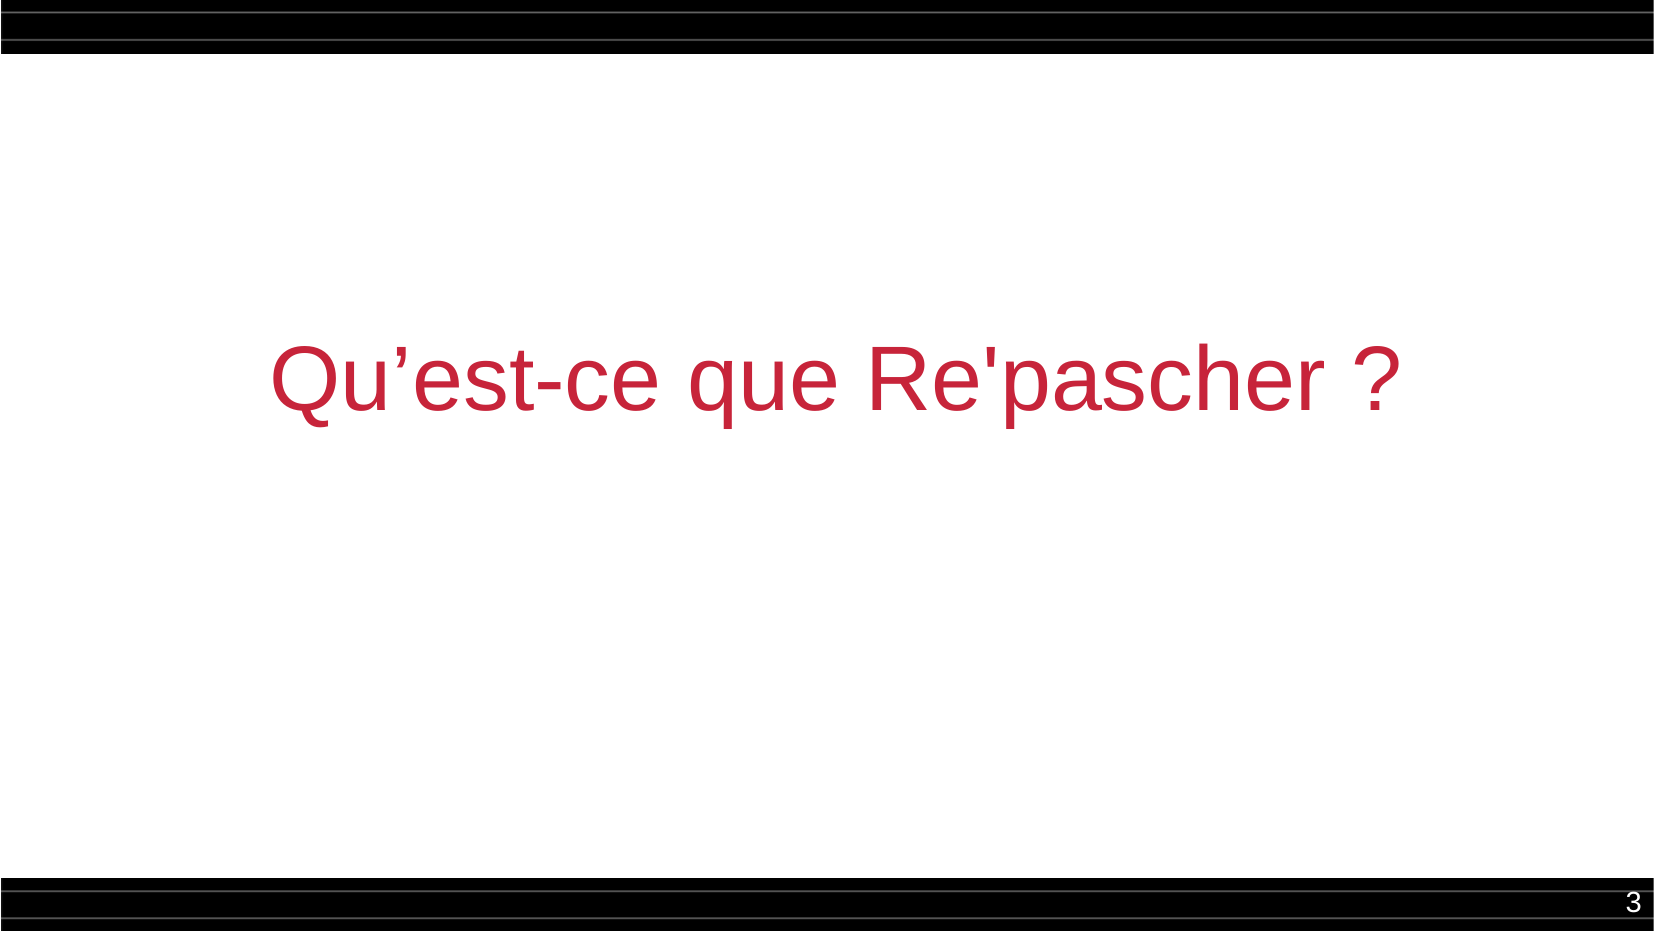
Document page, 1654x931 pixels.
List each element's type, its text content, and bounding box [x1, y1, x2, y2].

picture [1, 878, 1654, 931]
title Qu’est-ce que Re'pascher ? [69, 194, 1605, 563]
picture [1, 0, 1654, 54]
